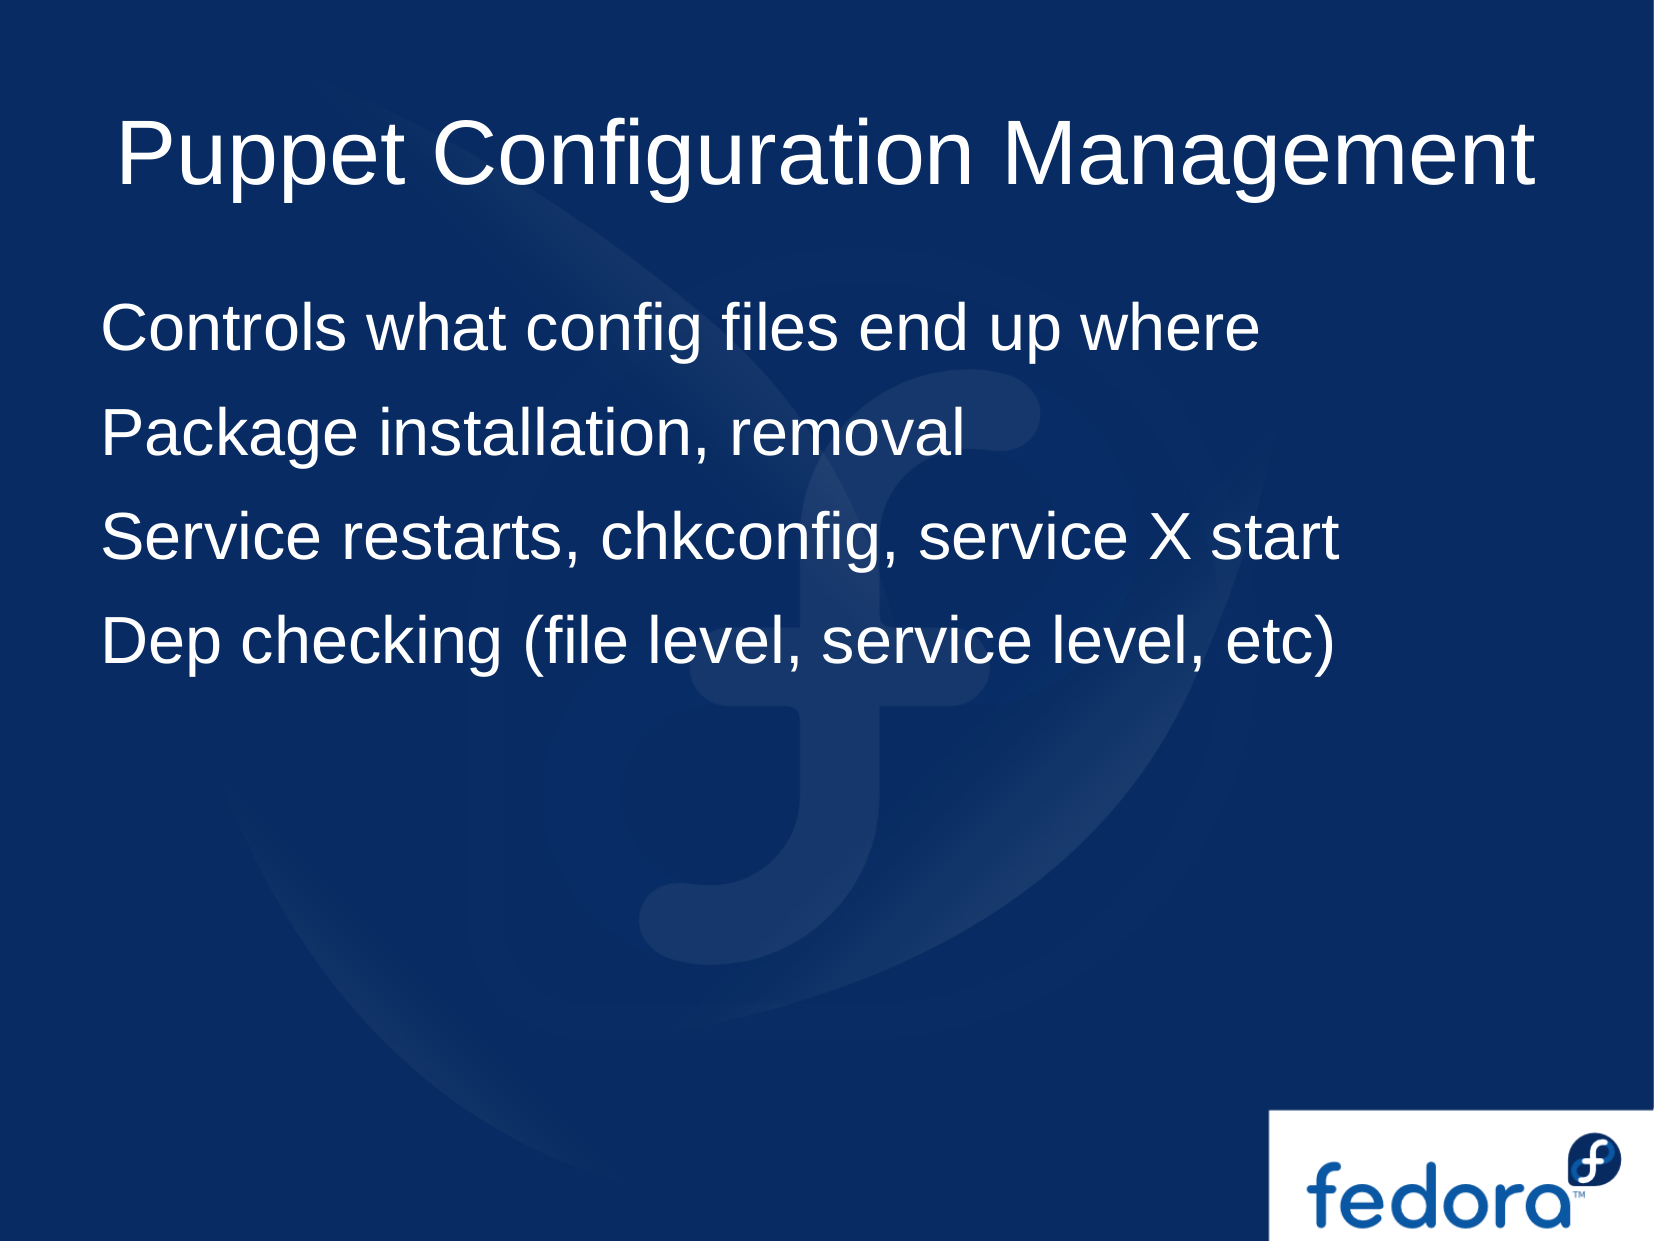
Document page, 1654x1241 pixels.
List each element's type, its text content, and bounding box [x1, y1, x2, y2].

list Controls what config files end up where Package installation, removal Service restarts, chkconfig, service X start Dep checking (file level, service level, etc) [82, 290, 1571, 1094]
picture [0, 0, 1654, 1241]
title Puppet Configuration Management [82, 49, 1571, 257]
